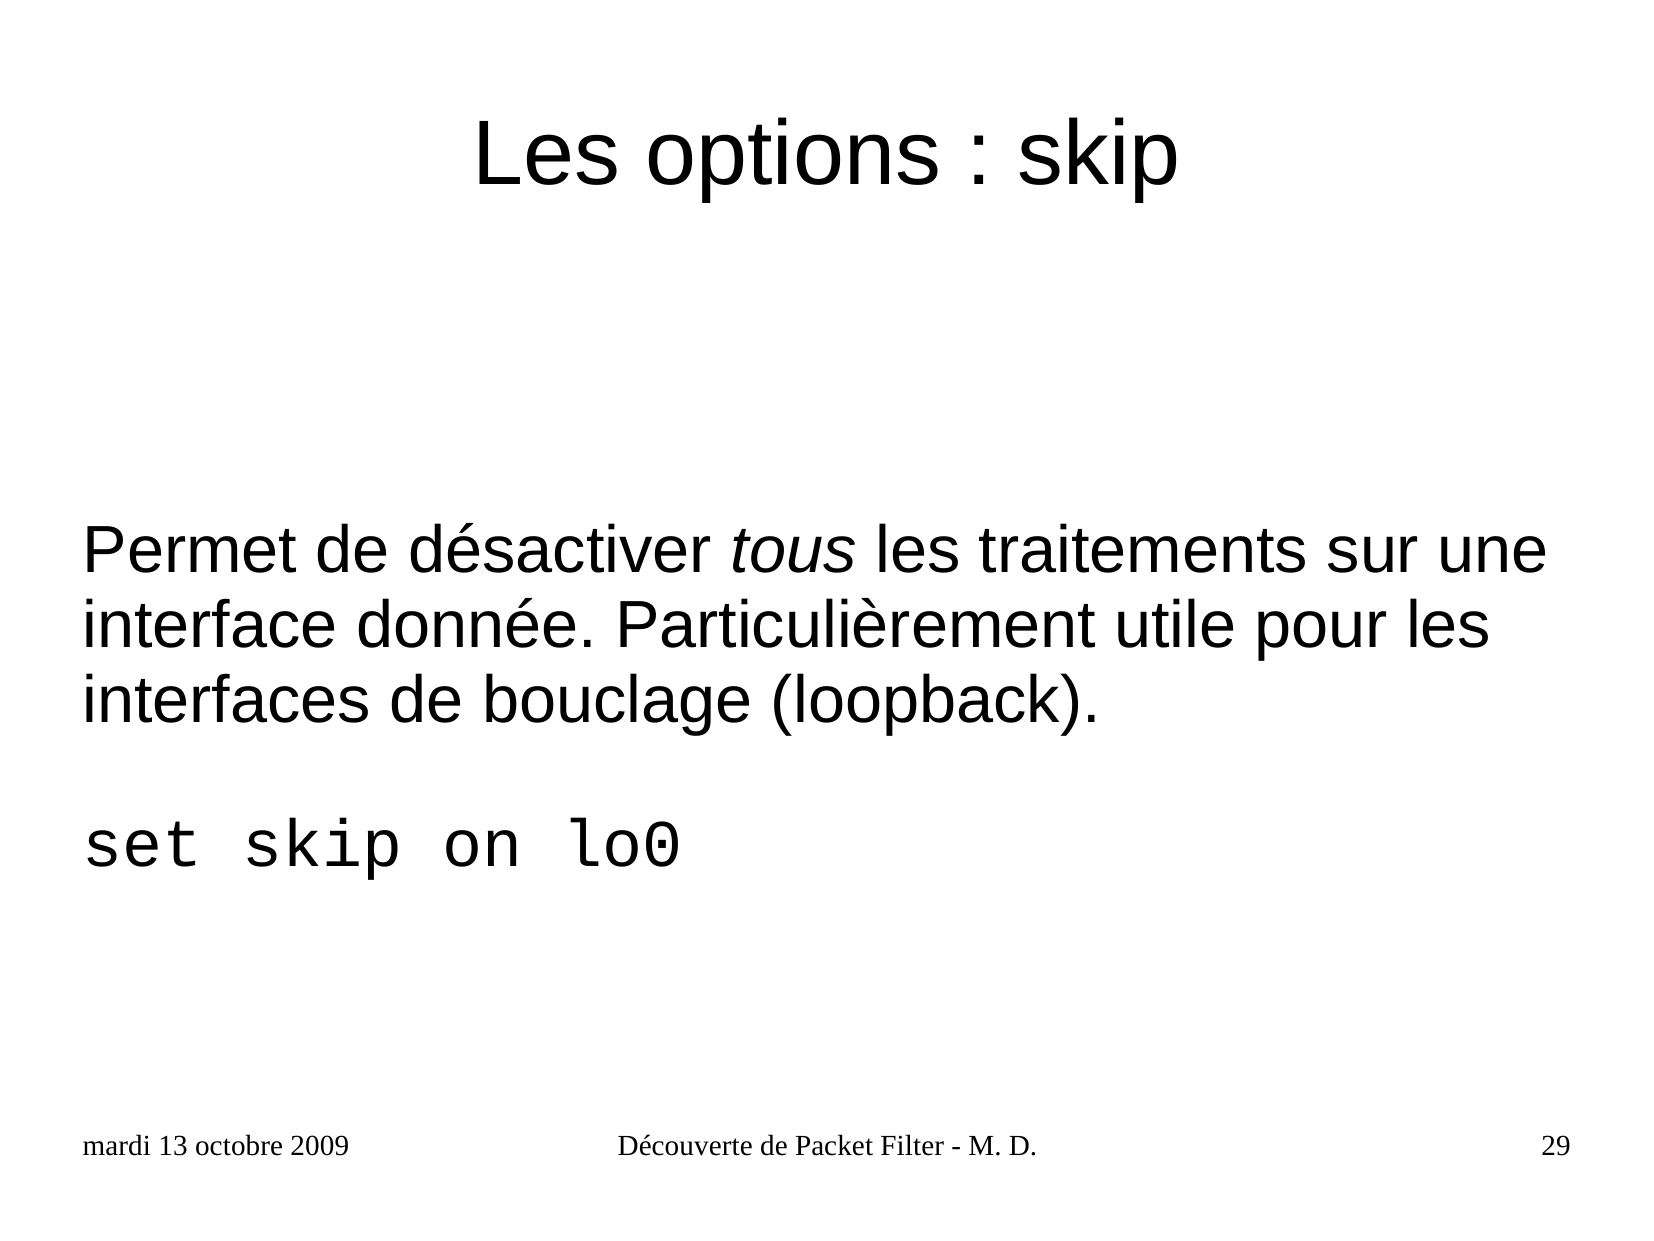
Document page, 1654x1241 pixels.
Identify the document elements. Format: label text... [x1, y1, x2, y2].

subtitle Permet de désactiver tous les traitements sur une interface donnée. Particulièrement utile pour les interfaces de bouclage (loopback). set skip on lo0 [82, 297, 1571, 1102]
title Les options : skip [82, 56, 1571, 250]
